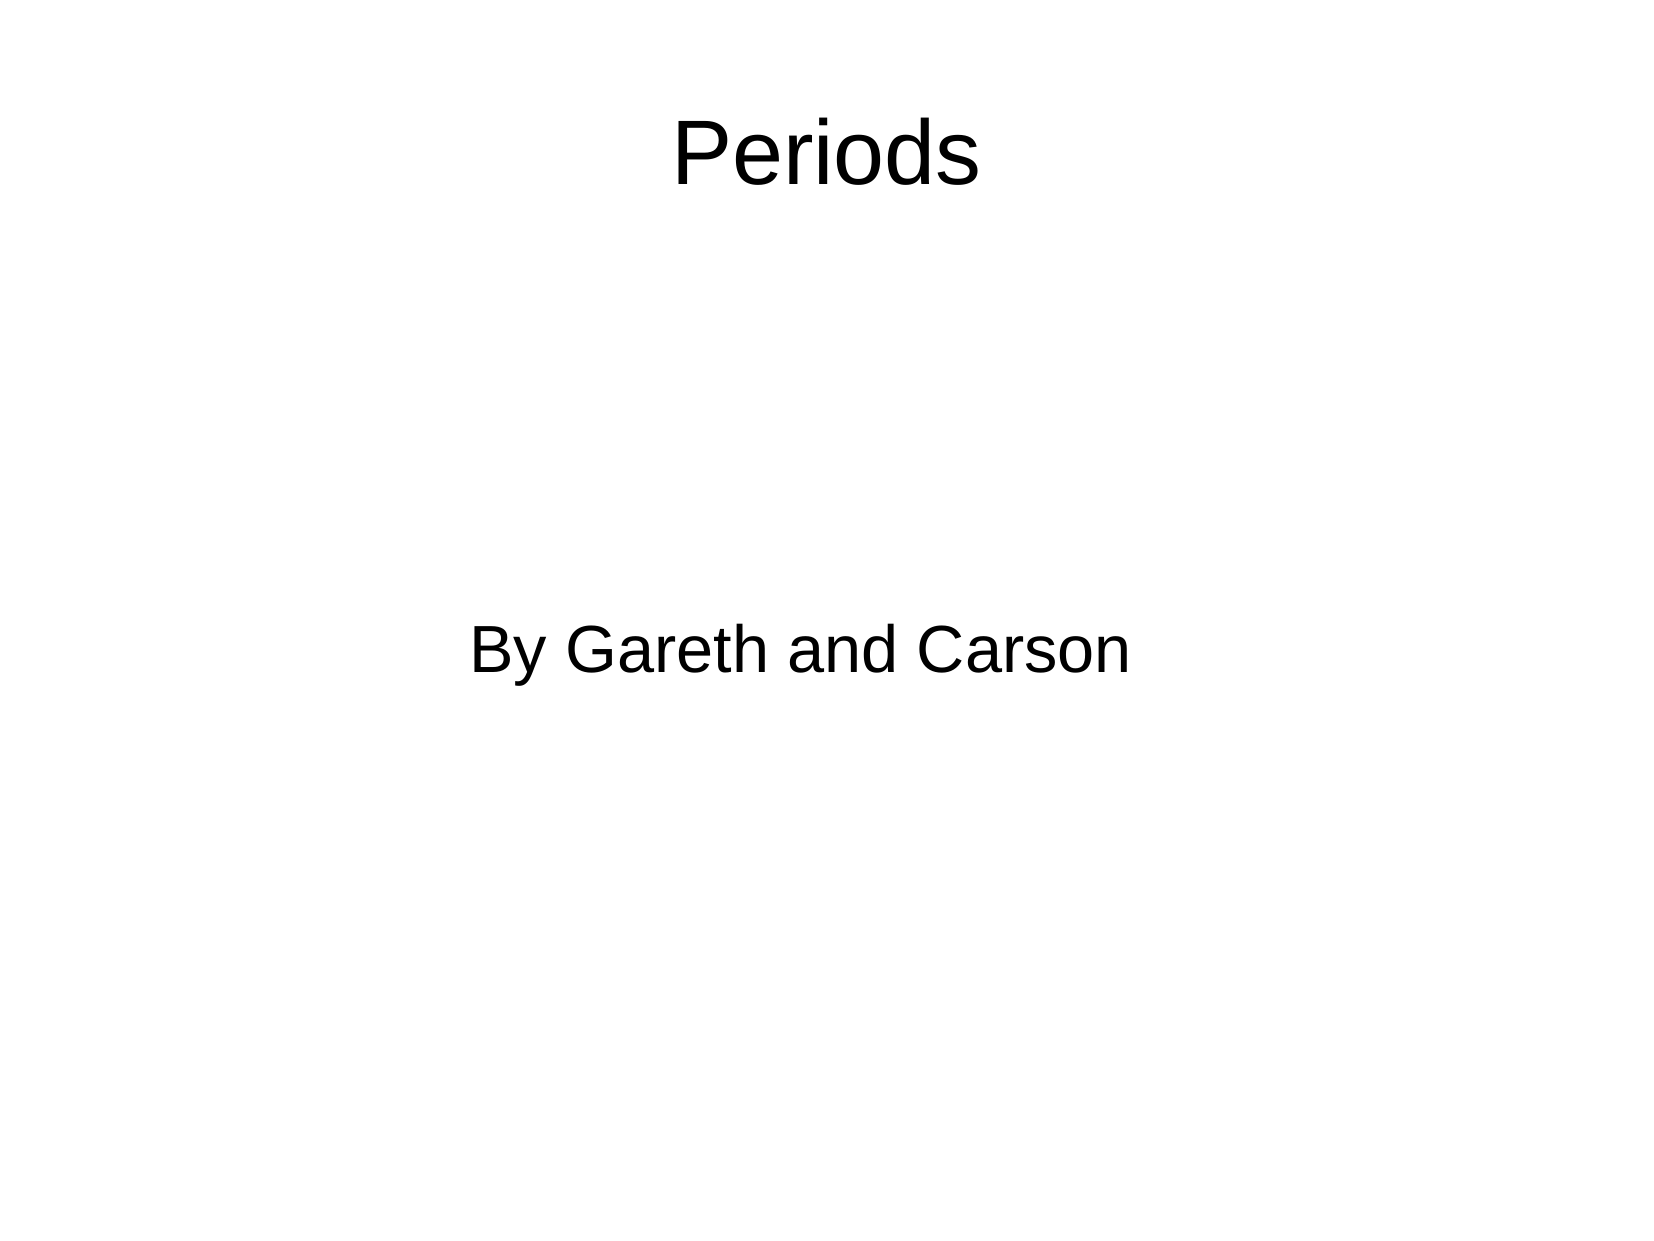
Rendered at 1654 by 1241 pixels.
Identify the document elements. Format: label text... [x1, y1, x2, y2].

title Periods [82, 49, 1571, 257]
subtitle By Gareth and Carson [82, 290, 1538, 1010]
